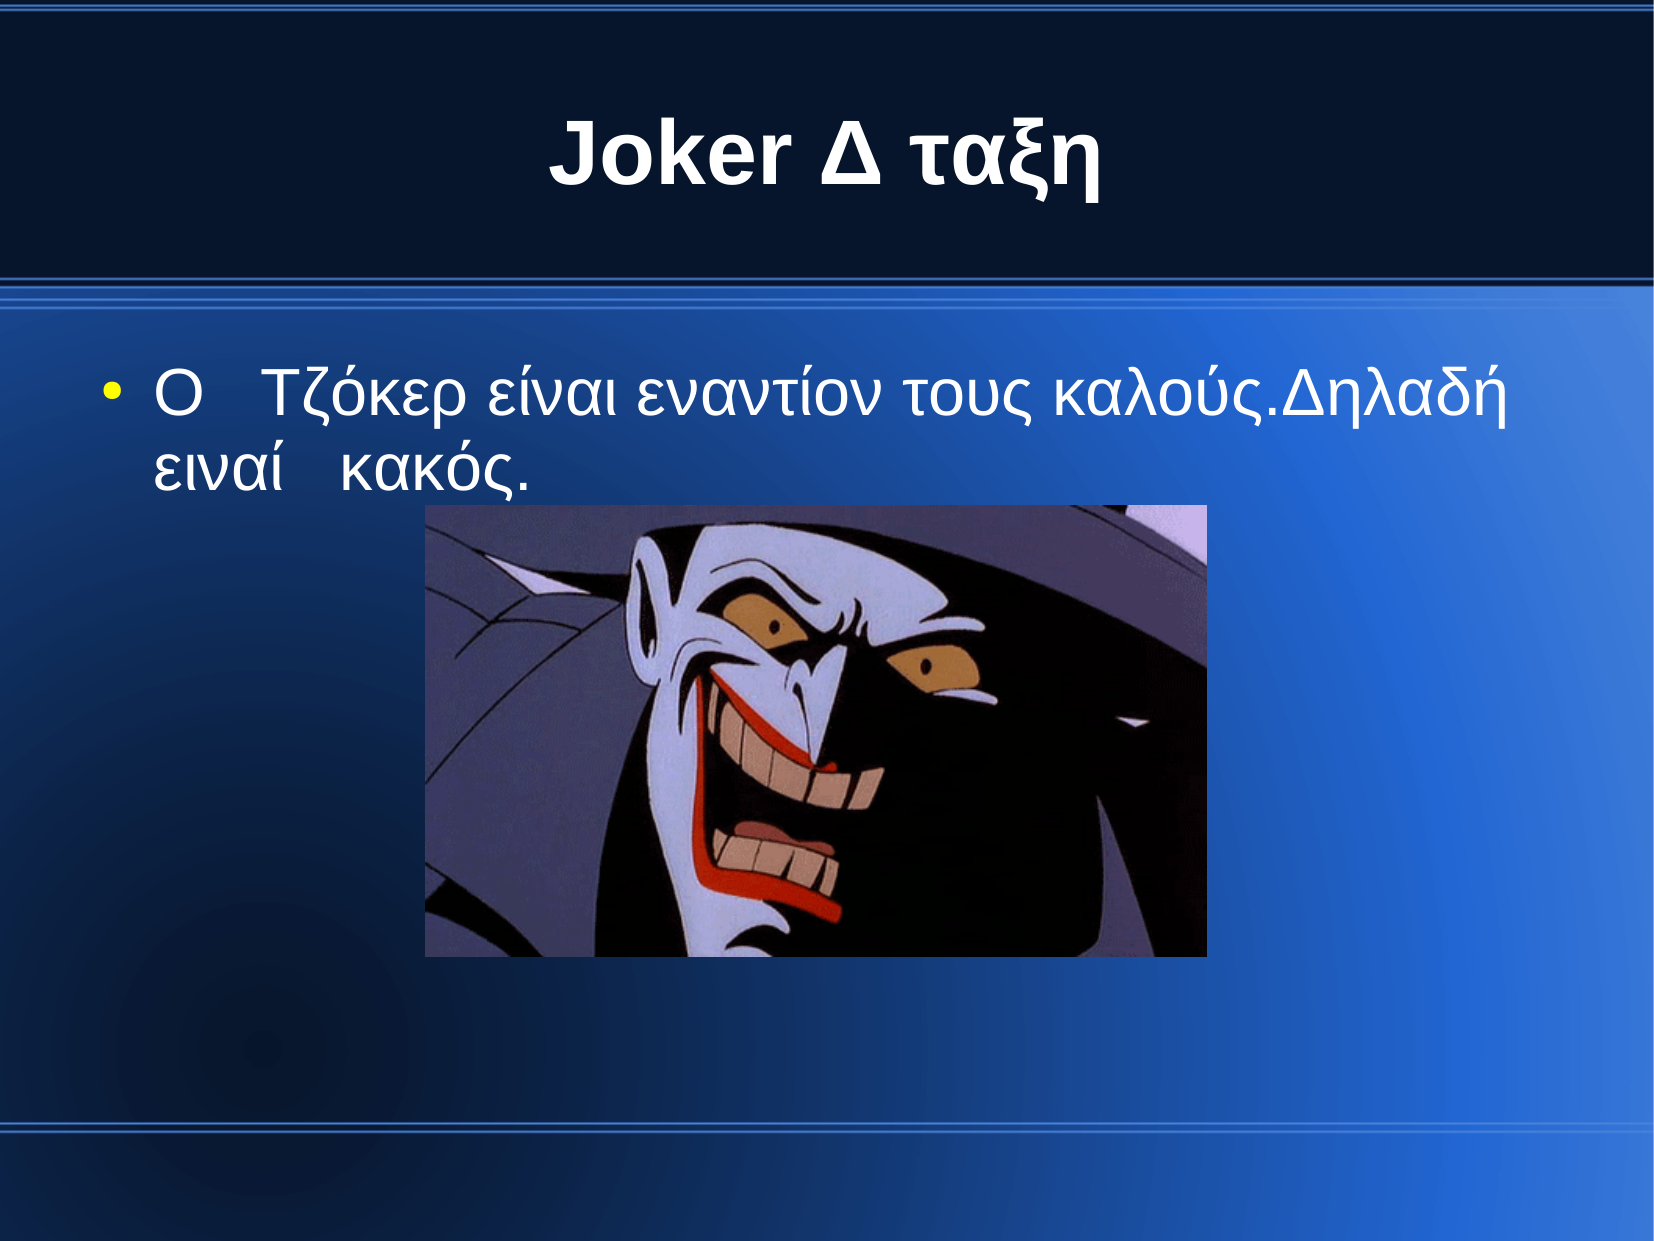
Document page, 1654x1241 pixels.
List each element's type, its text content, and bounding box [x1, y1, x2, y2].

title Joker Δ ταξη [82, 49, 1571, 257]
list Ο Τζόκερ είναι εναντίον τους καλούς.Δηλαδή ειναί κακός. [82, 355, 1571, 1058]
picture [0, 0, 1654, 1241]
